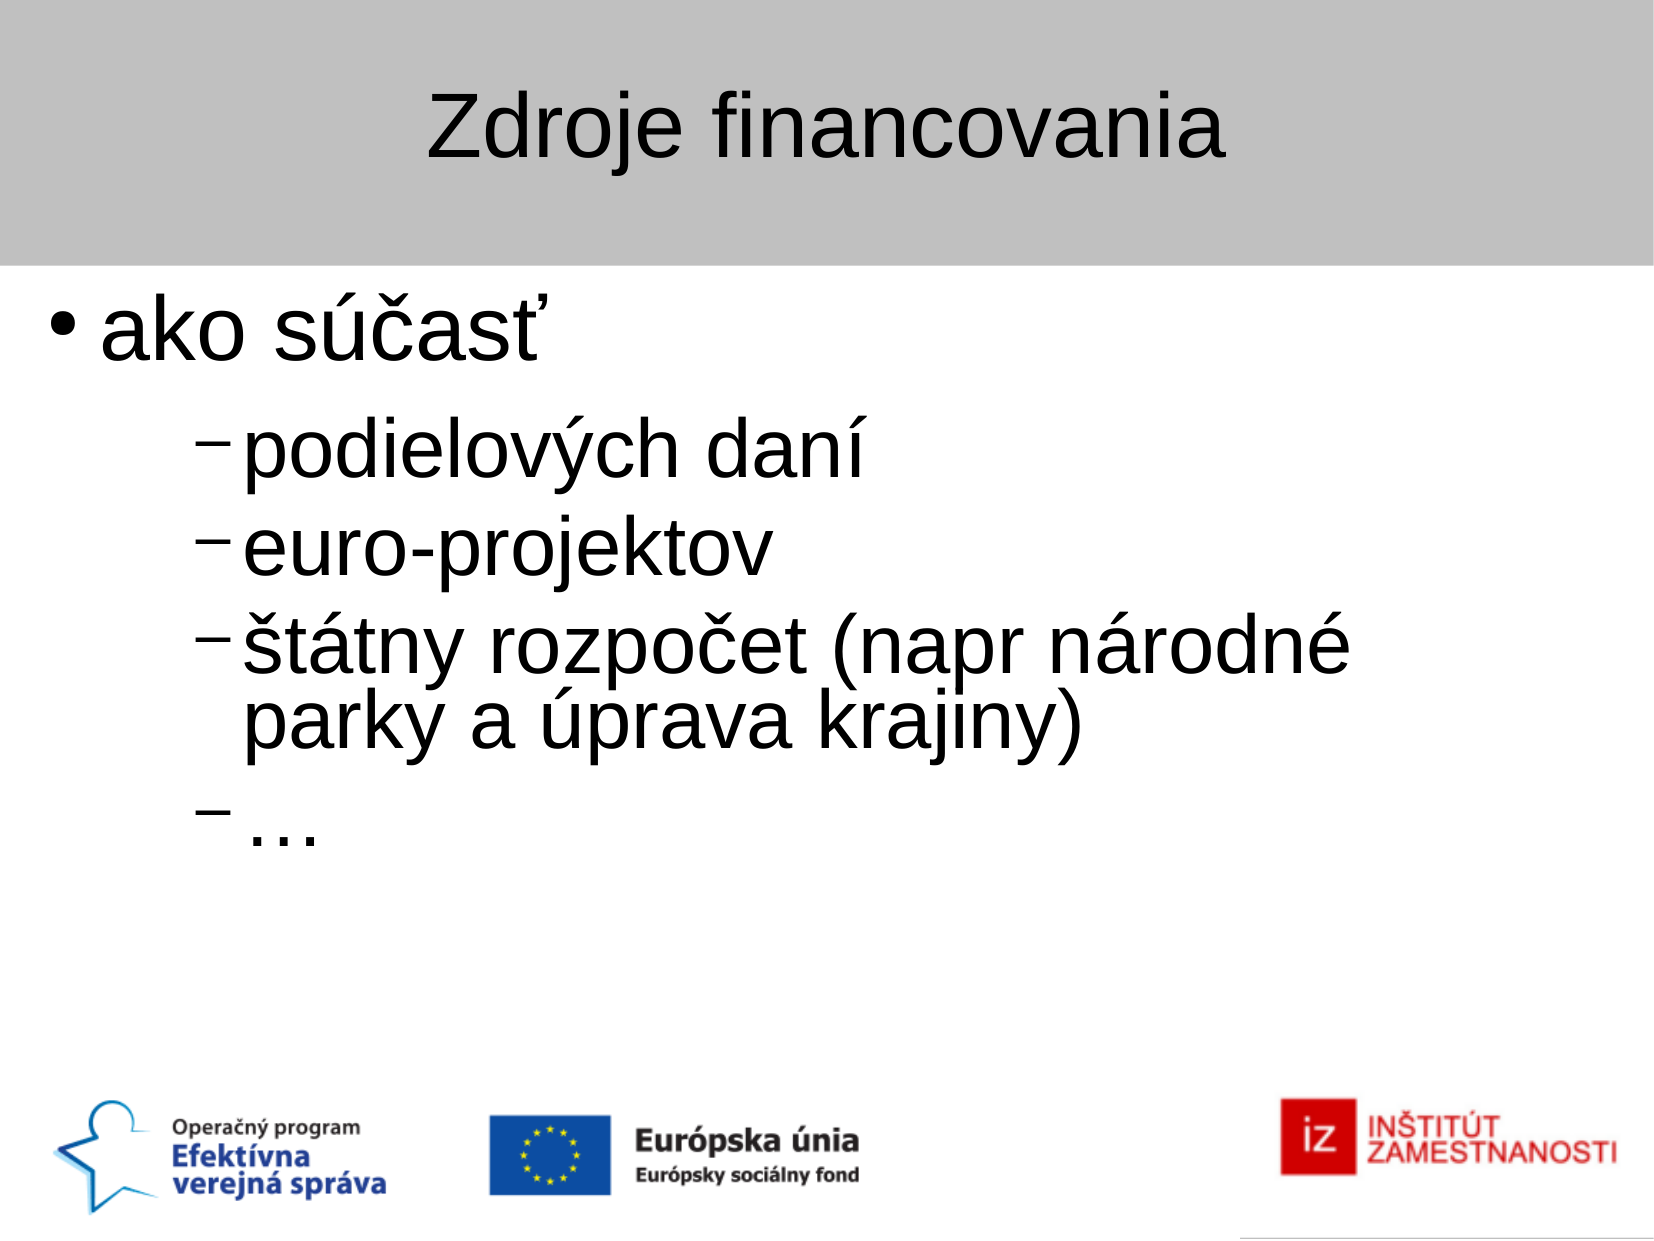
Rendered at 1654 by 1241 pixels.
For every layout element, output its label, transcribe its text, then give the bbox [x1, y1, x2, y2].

picture [1240, 1033, 1654, 1241]
picture [29, 1077, 886, 1241]
title Zdroje financovania [88, 29, 1565, 237]
list ako súčasť podielových daní euro-projektov štátny rozpočet (napr národné parky a úprava krajiny) … [29, 295, 1533, 1077]
